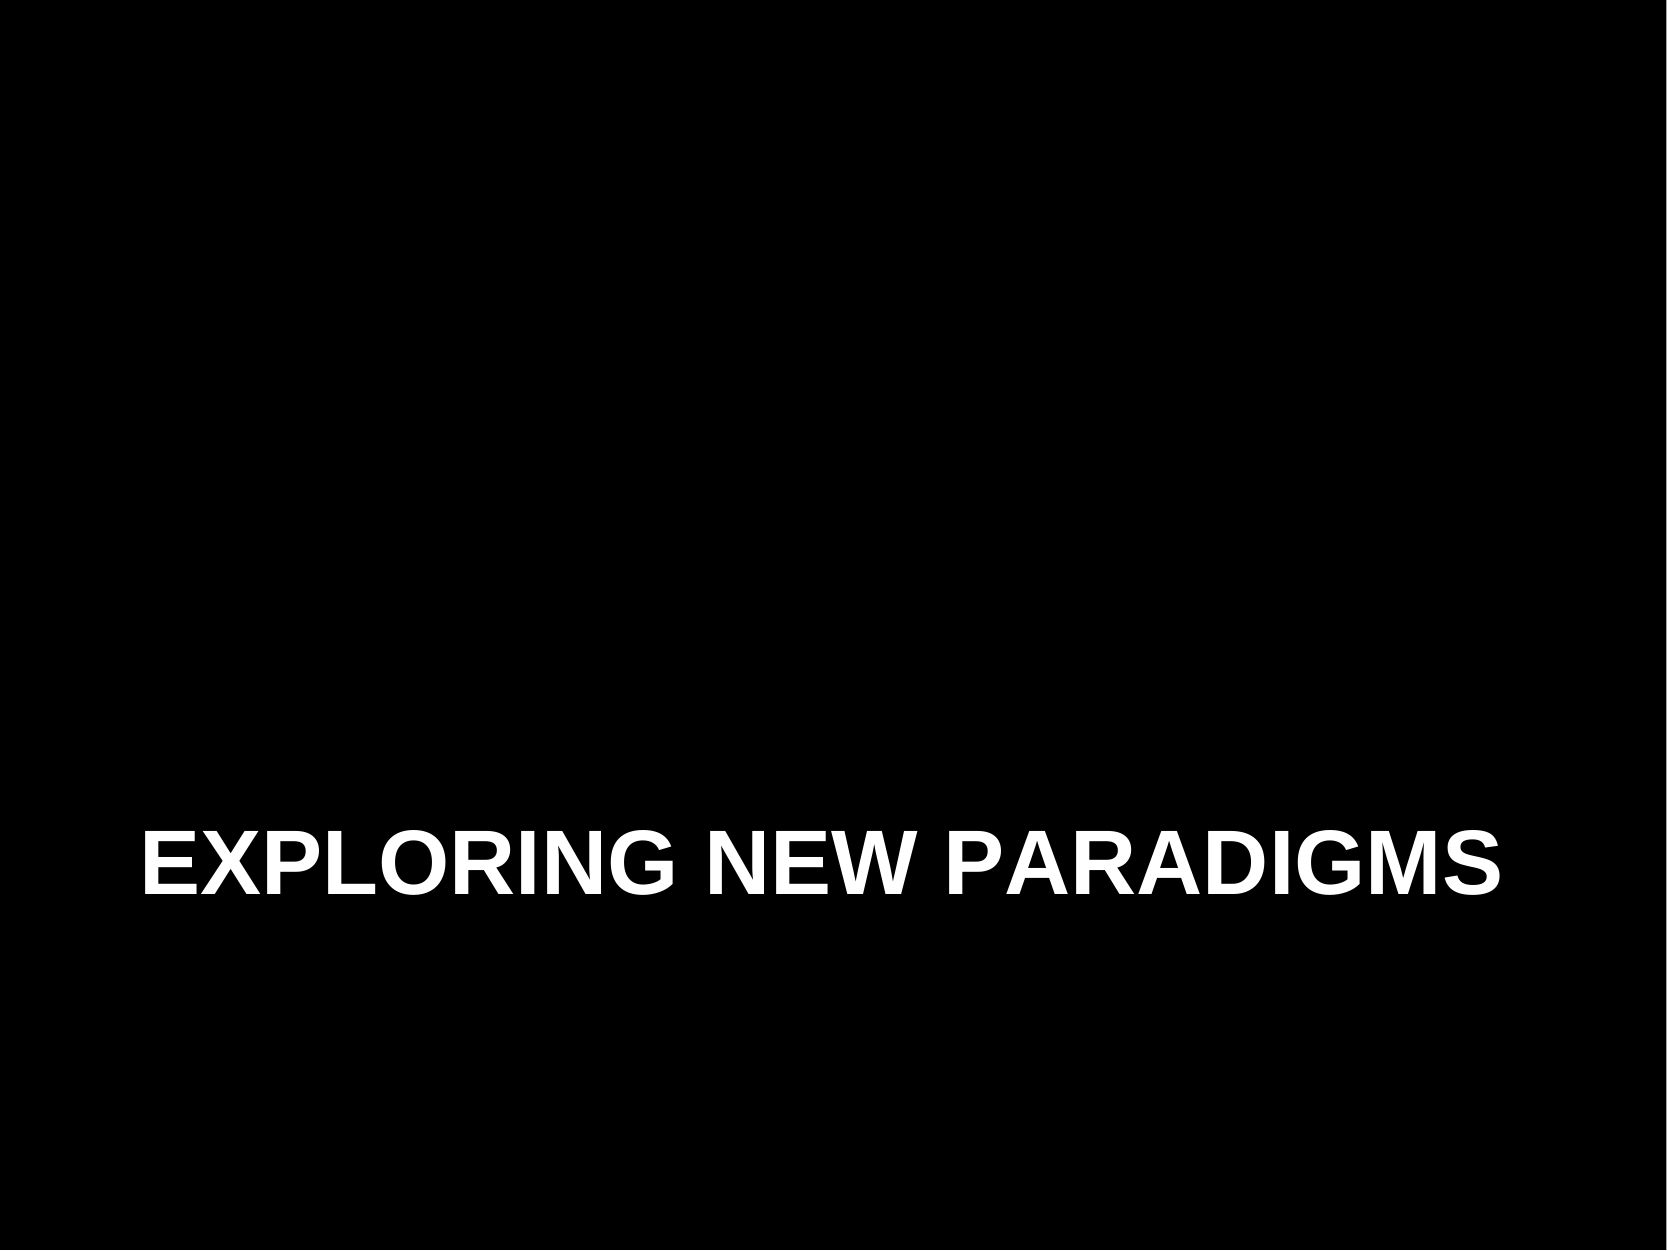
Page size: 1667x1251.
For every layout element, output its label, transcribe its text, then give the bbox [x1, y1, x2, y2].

text_box EXPLORING NEW PARADIGMS [139, 811, 1542, 916]
